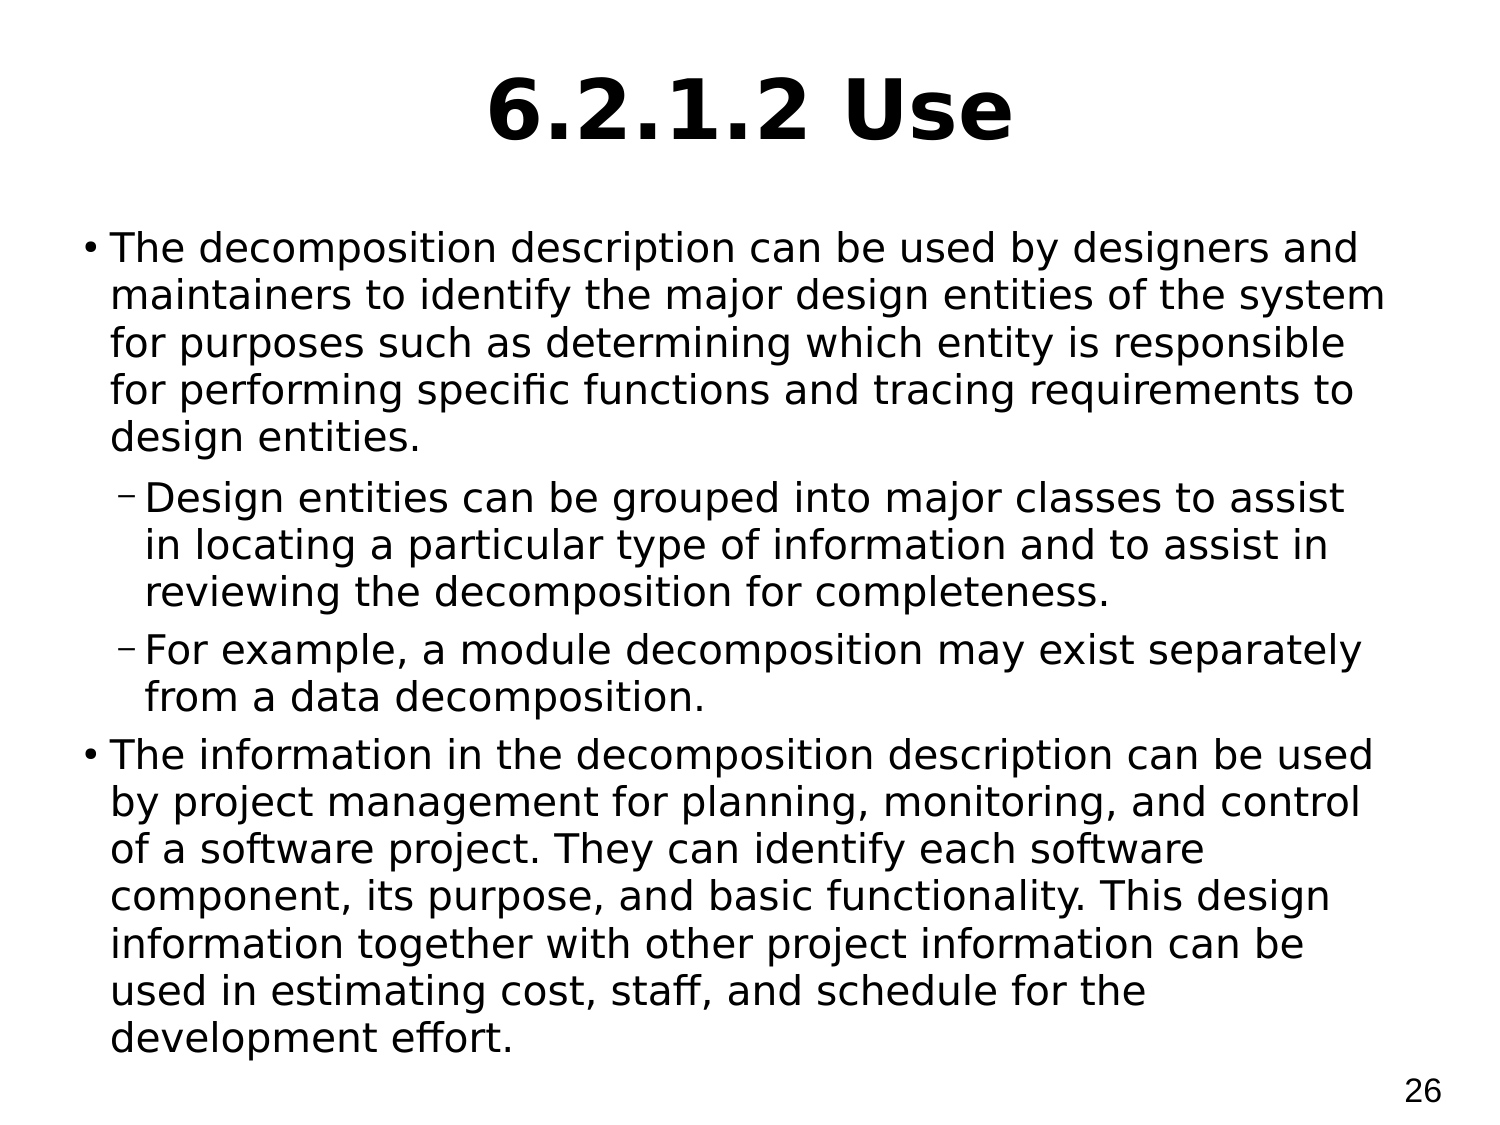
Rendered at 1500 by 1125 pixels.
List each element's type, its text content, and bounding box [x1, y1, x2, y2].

title 6.2.1.2 Use [75, 44, 1425, 177]
list The decomposition description can be used by designers and maintainers to identify the major design entities of the system for purposes such as determining which entity is responsible for performing specific functions and tracing requirements to design entities. Design entities can be grouped into major classes to assist in locating a particular type of information and to assist in reviewing the decomposition for completeness. For example, a module decomposition may exist separately from a data decomposition. The information in the decomposition description can be used by project management for planning, monitoring, and control of a software project. They can identify each software component, its purpose, and basic functionality. This design information together with other project information can be used in estimating cost, staff, and schedule for the development effort. [75, 224, 1395, 1075]
